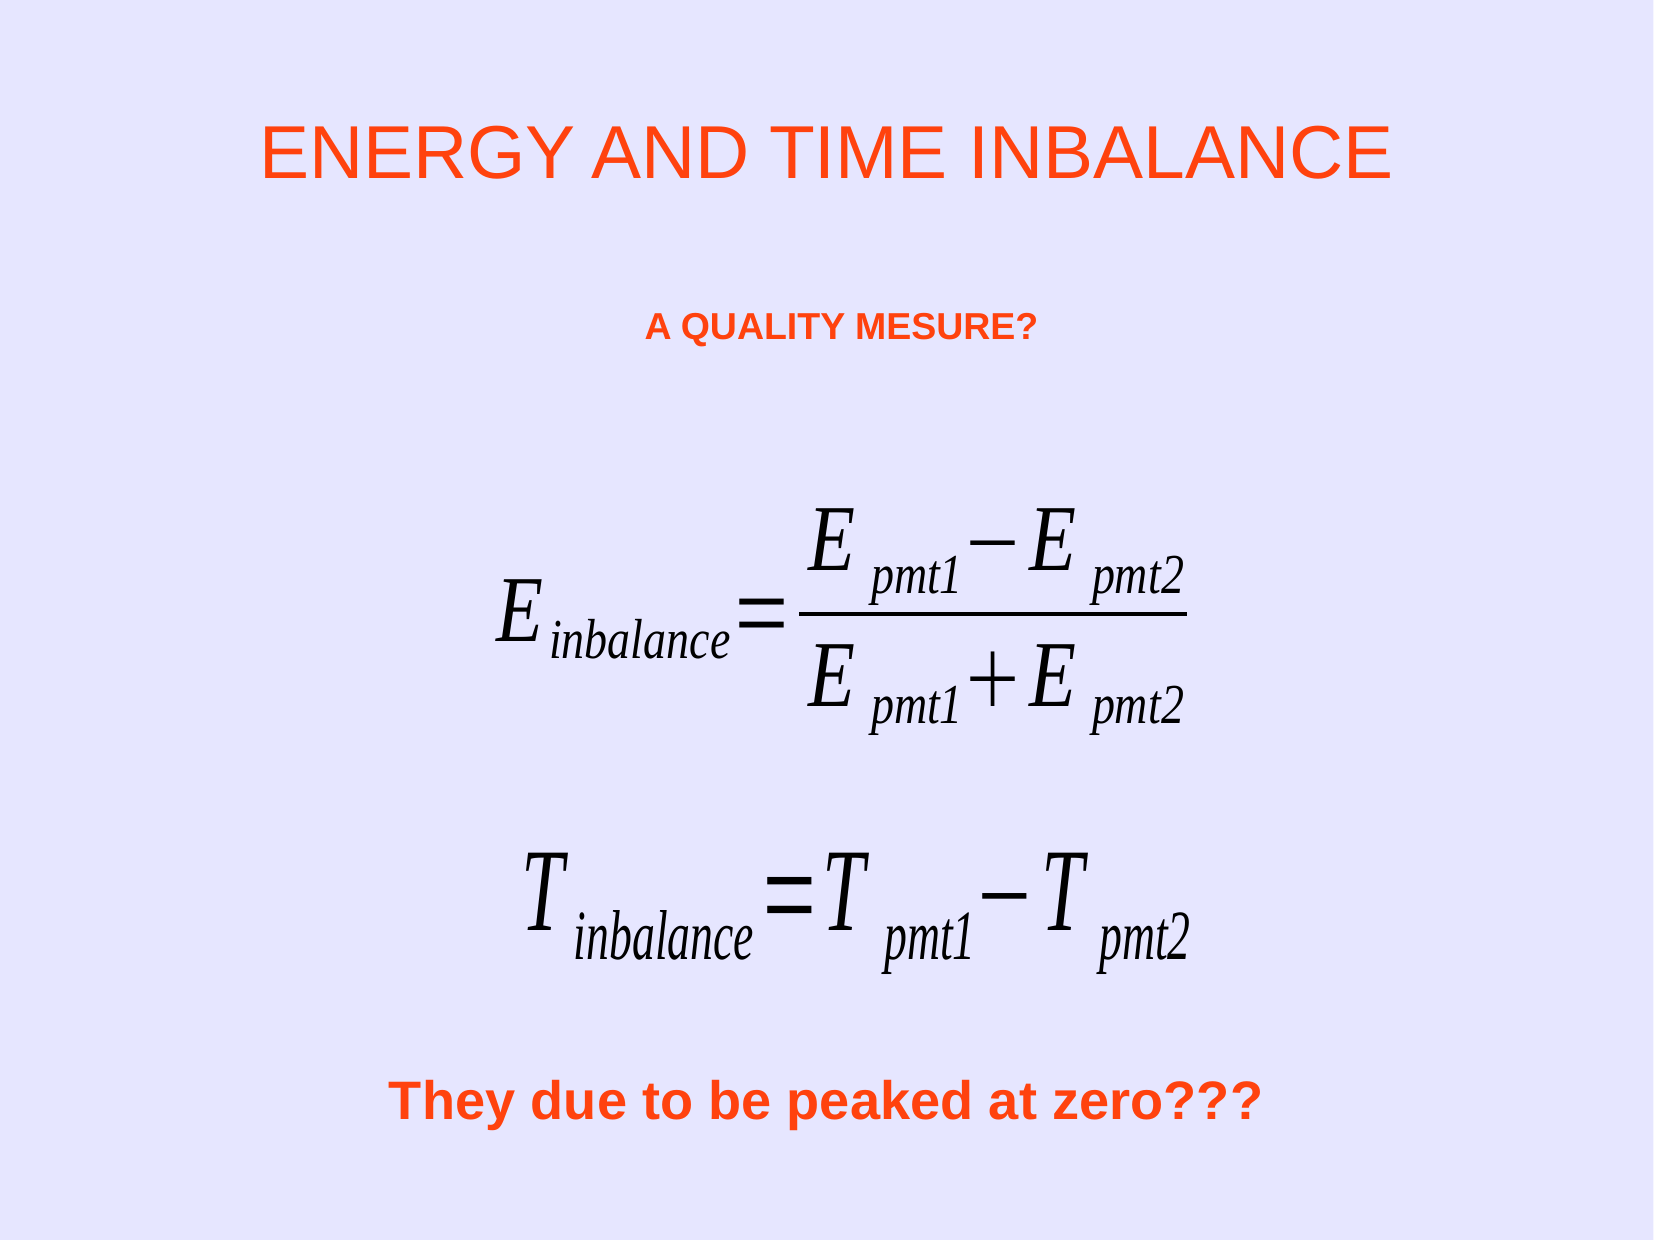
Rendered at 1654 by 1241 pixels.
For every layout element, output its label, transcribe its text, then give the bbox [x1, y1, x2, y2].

title ENERGY AND TIME INBALANCE [82, 56, 1571, 250]
chart [472, 487, 1211, 739]
chart [501, 826, 1211, 975]
text_box A QUALITY MESURE? [88, 295, 1595, 358]
text_box They due to be peaked at zero??? [59, 1062, 1595, 1139]
